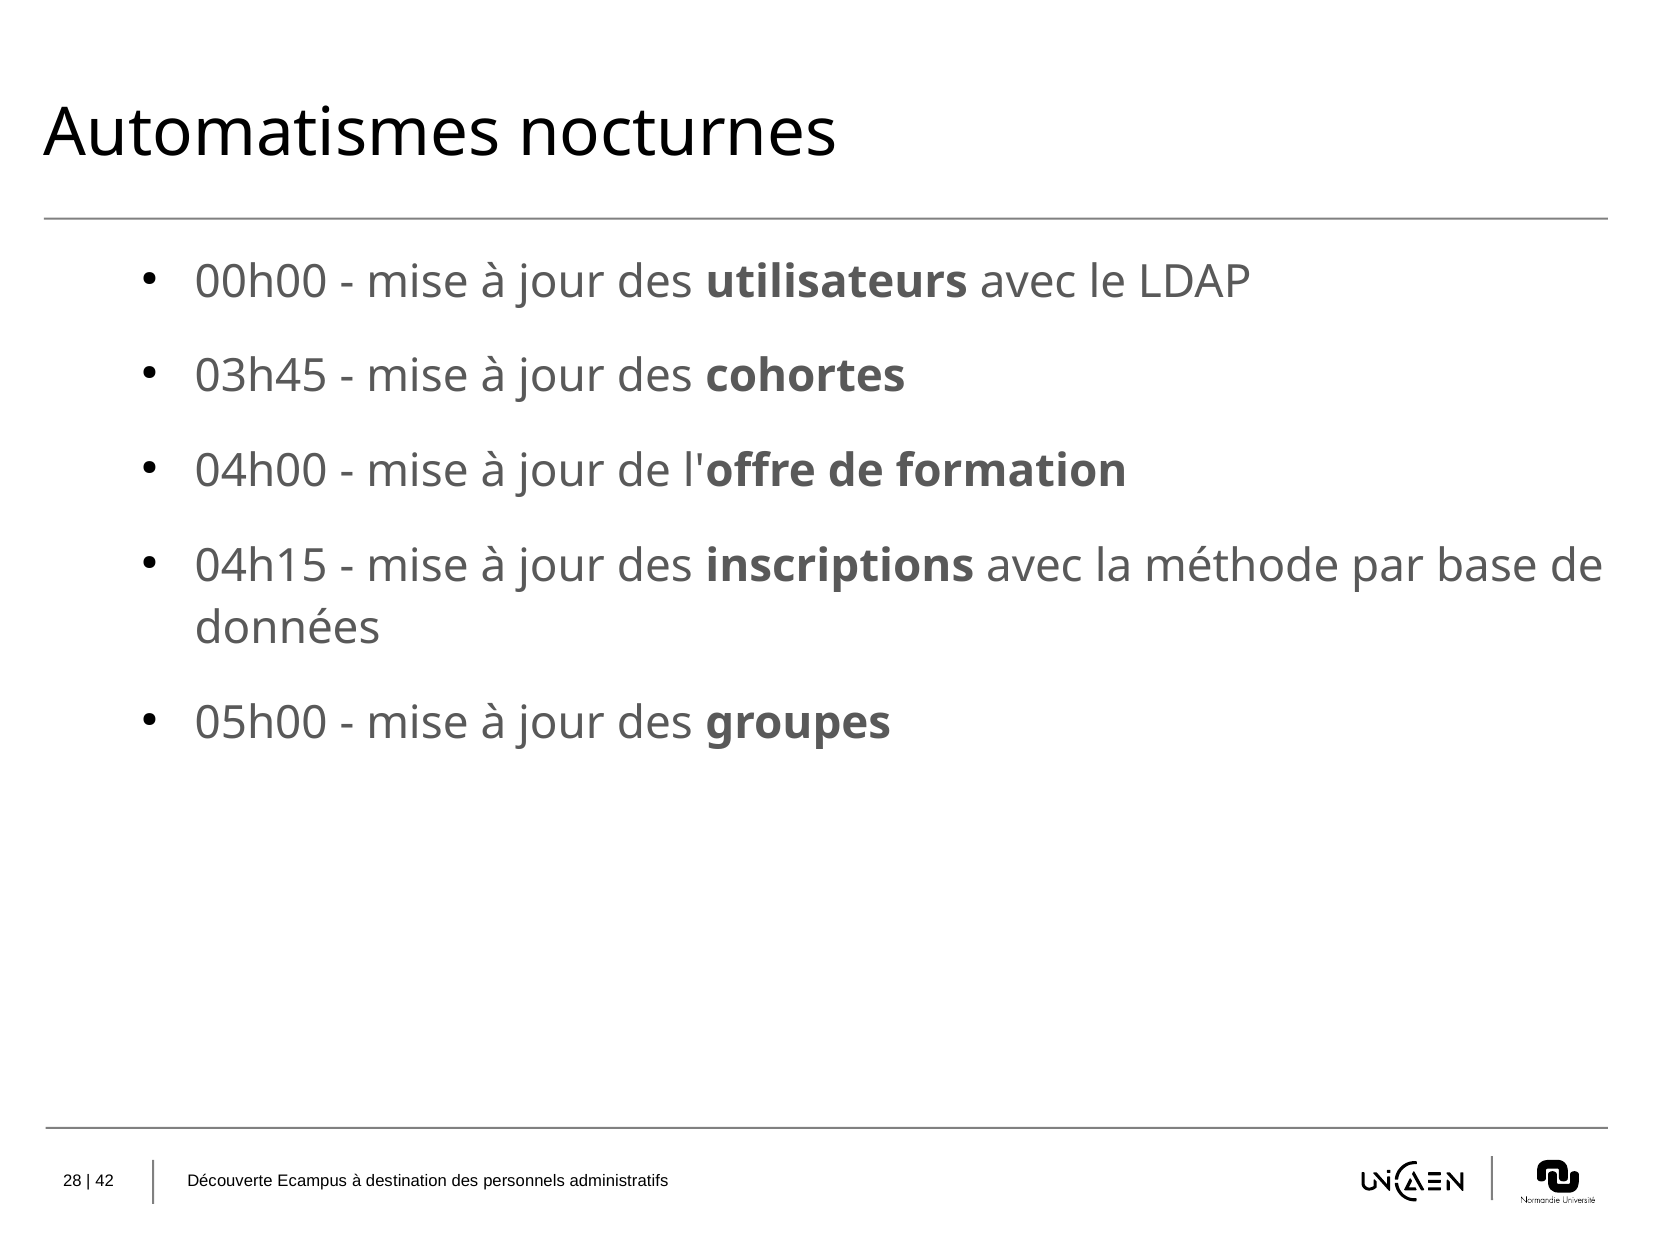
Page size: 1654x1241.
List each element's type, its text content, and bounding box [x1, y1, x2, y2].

title Automatismes nocturnes [43, 65, 1608, 193]
list 00h00 - mise à jour des utilisateurs avec le LDAP 03h45 - mise à jour des cohortes 04h00 - mise à jour de l'offre de formation 04h15 - mise à jour des inscriptions avec la méthode par base de données 05h00 - mise à jour des groupes [123, 248, 1608, 1113]
